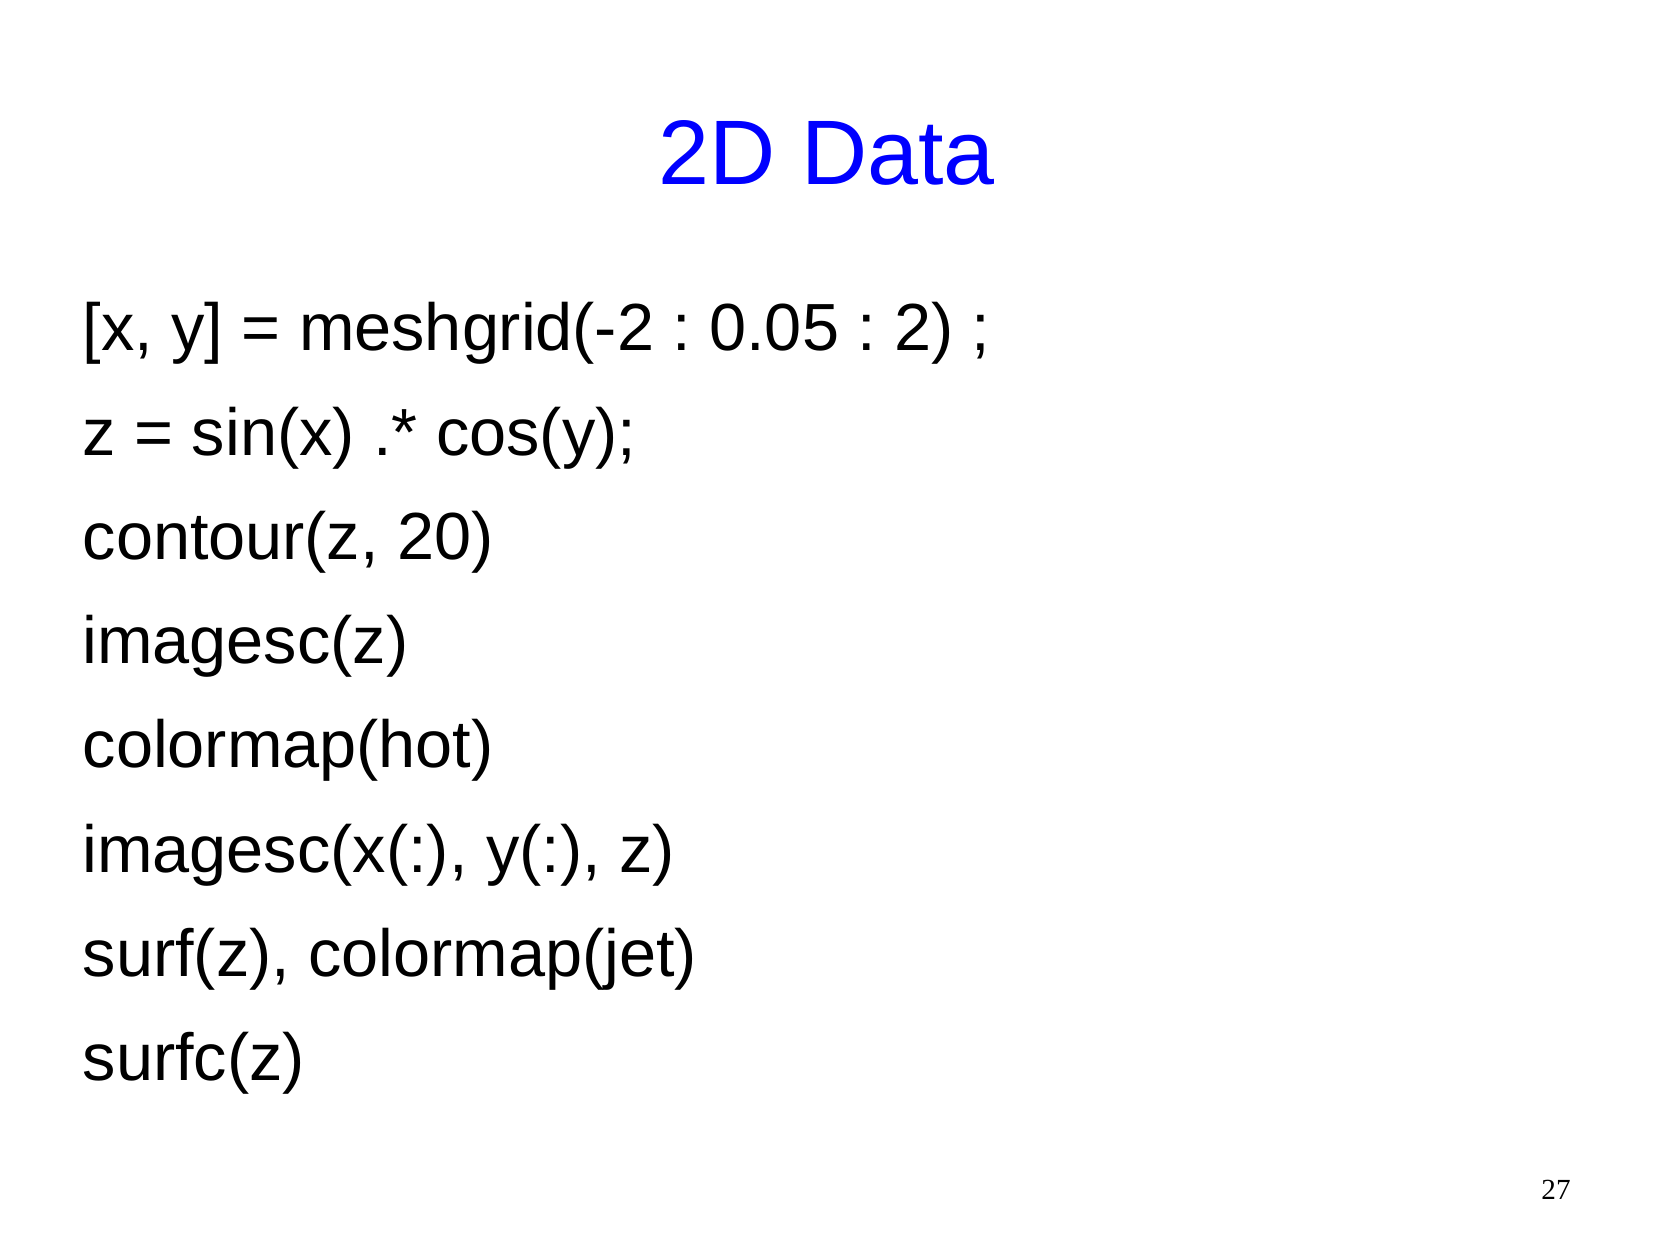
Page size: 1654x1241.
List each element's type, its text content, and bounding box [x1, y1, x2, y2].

title 2D Data [82, 56, 1571, 250]
list [x, y] = meshgrid(-2 : 0.05 : 2) ; z = sin(x) .* cos(y); contour(z, 20) imagesc(z) colormap(hot) imagesc(x(:), y(:), z) surf(z), colormap(jet) surfc(z) [82, 290, 1571, 1096]
